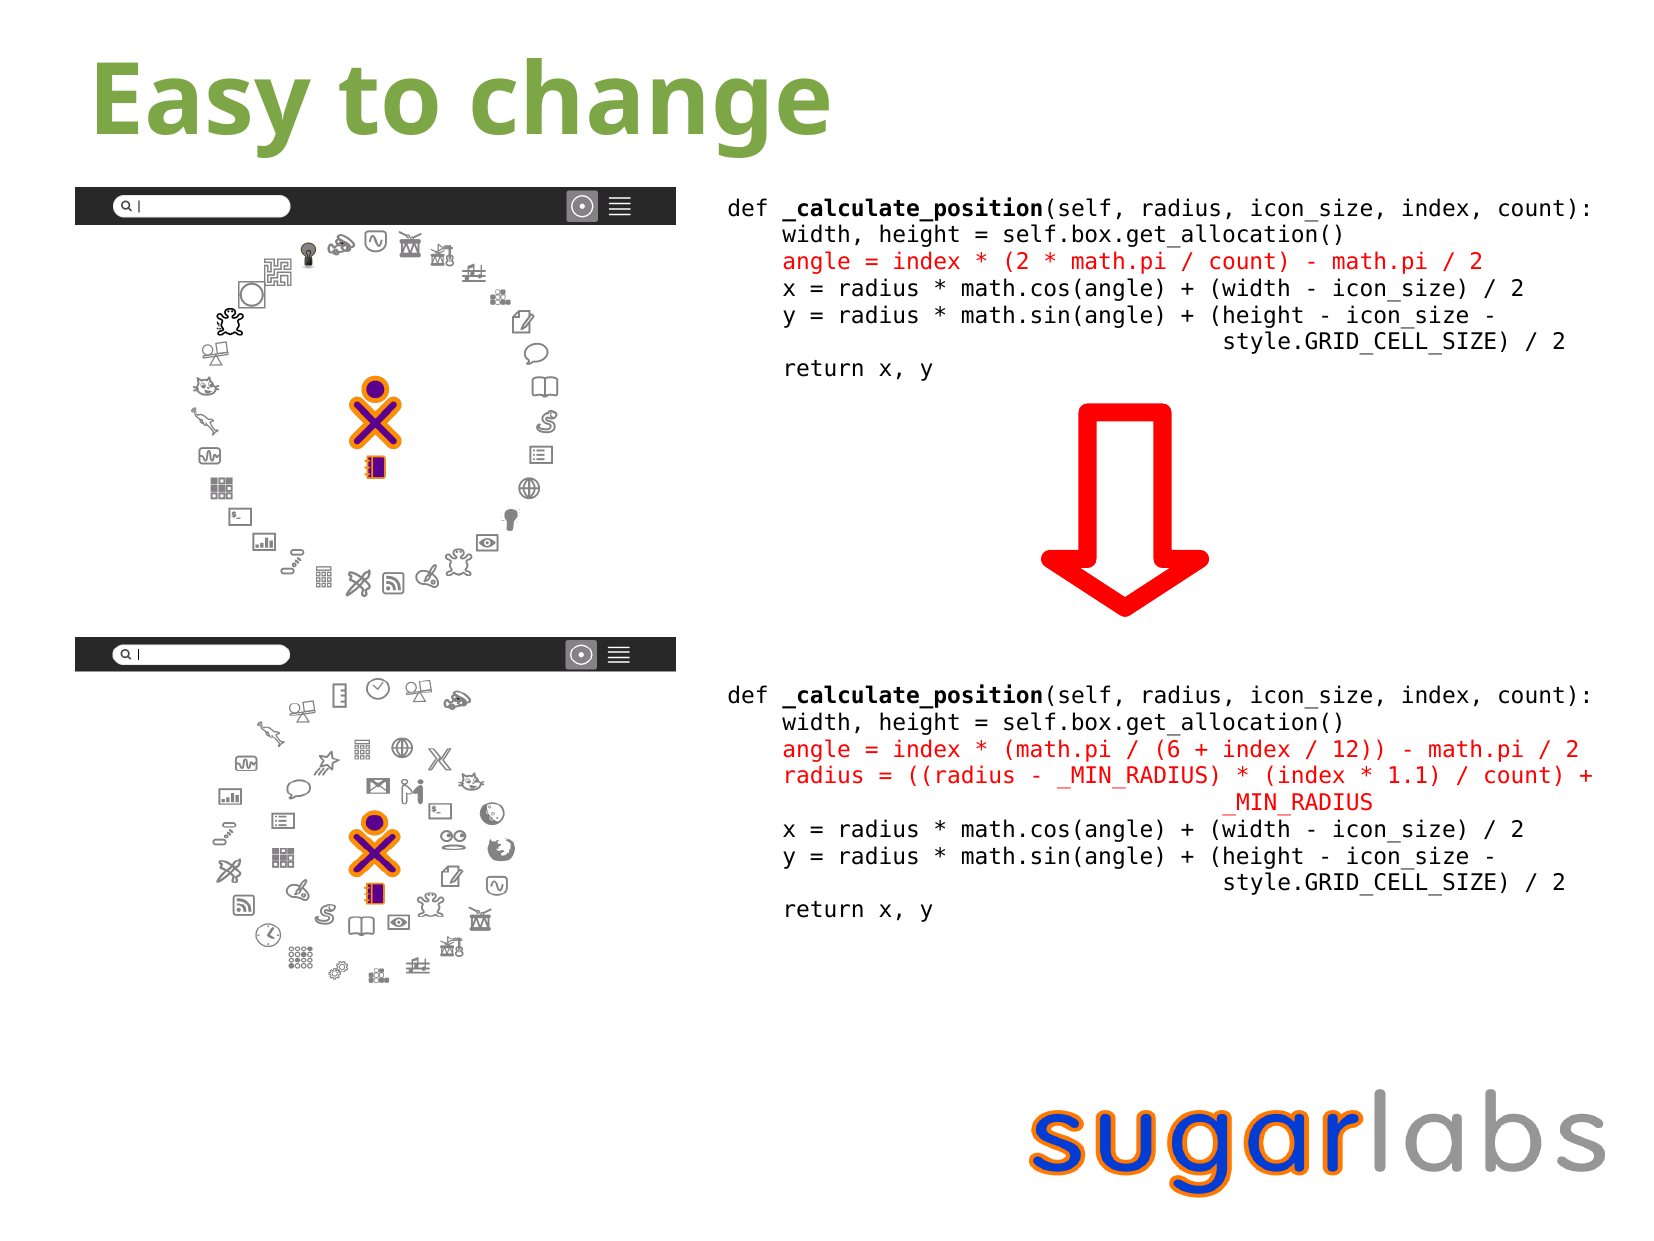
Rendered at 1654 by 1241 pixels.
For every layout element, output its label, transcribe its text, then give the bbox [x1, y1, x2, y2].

picture [75, 187, 676, 1051]
text_box def _calculate_position(self, radius, icon_size, index, count): width, height = self.box.get_allocation()‏ angle = index * (math.pi / (6 + index / 12)) - math.pi / 2 radius = ((radius - _MIN_RADIUS) * (index * 1.1) / count) + _MIN_RADIUS x = radius * math.cos(angle) + (width - icon_size) / 2 y = radius * math.sin(angle) + (height - icon_size - style.GRID_CELL_SIZE) / 2 return x, y [712, 675, 1613, 976]
title Easy to change [88, 0, 1576, 192]
text_box def _calculate_position(self, radius, icon_size, index, count): width, height = self.box.get_allocation()‏ angle = index * (2 * math.pi / count) - math.pi / 2 x = radius * math.cos(angle) + (width - icon_size) / 2 y = radius * math.sin(angle) + (height - icon_size - style.GRID_CELL_SIZE) / 2 return x, y [712, 187, 1613, 376]
picture [978, 1044, 1654, 1241]
